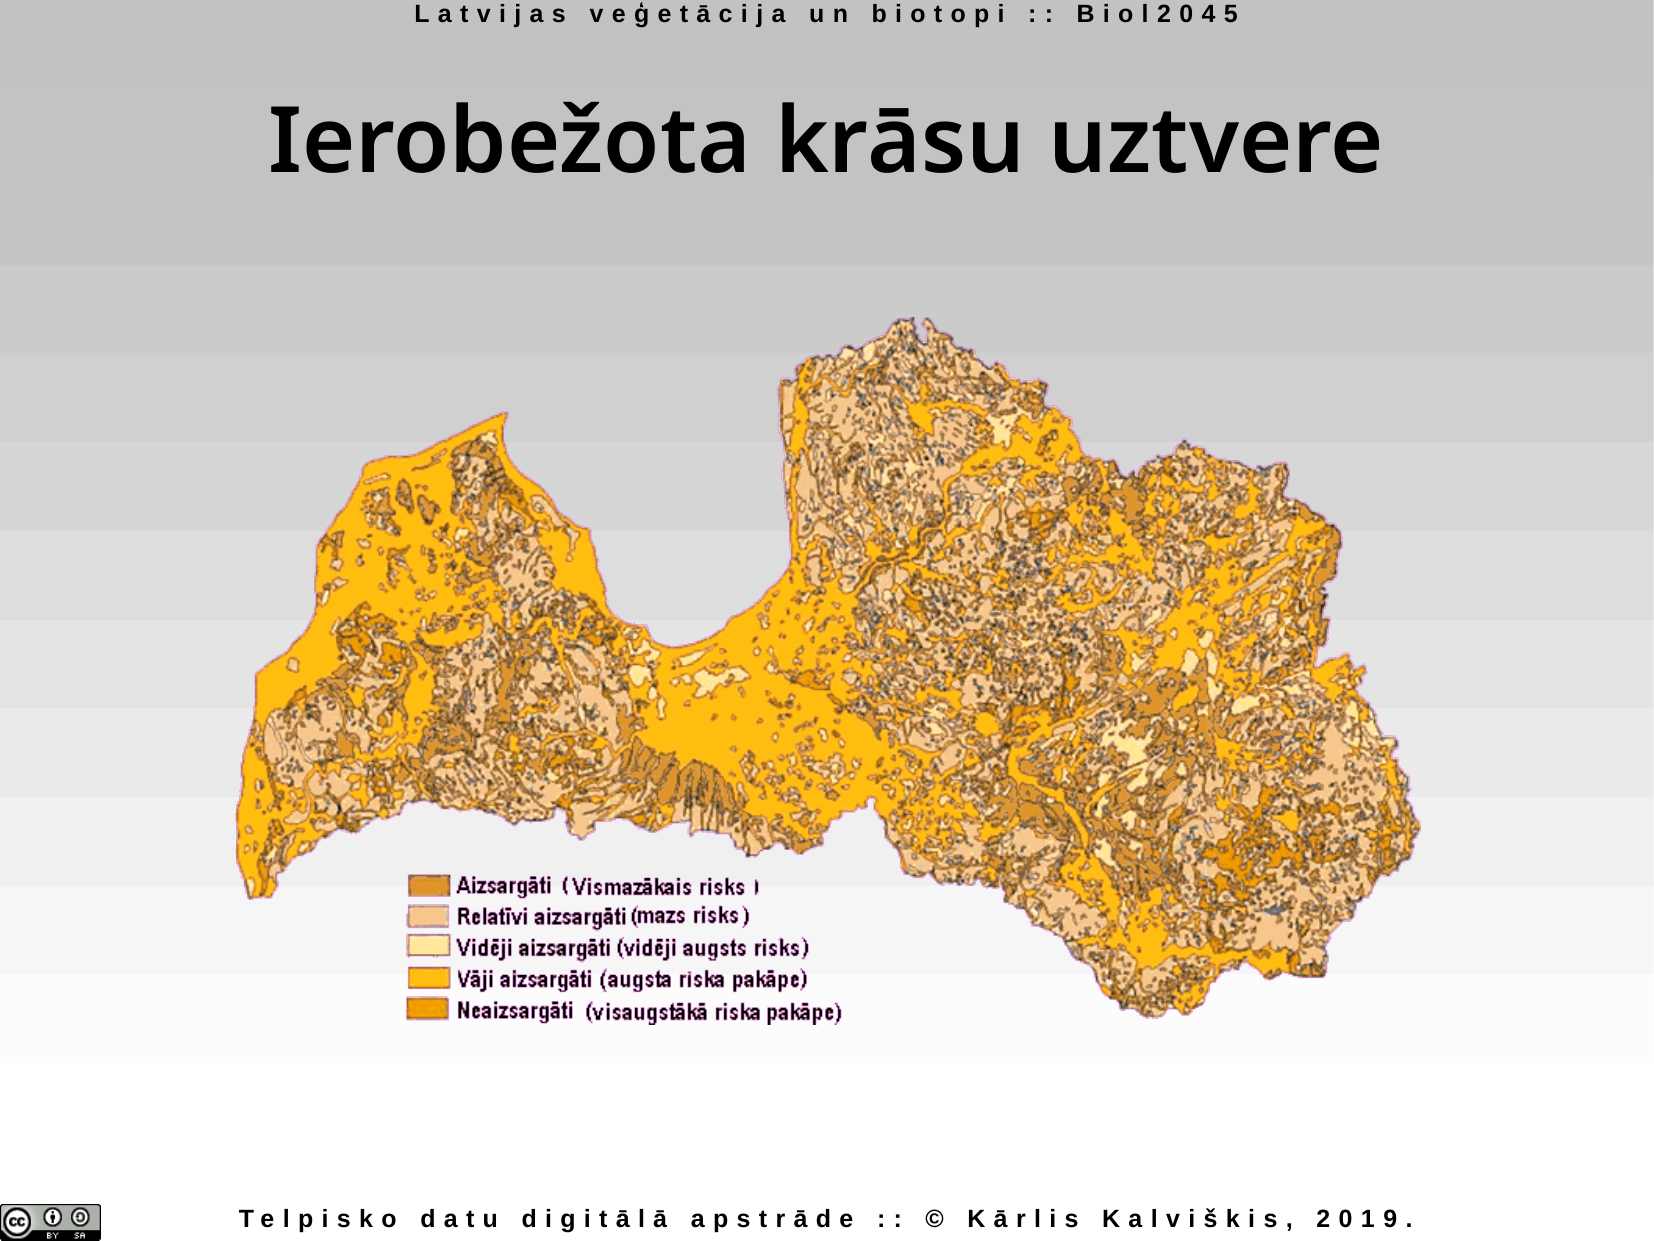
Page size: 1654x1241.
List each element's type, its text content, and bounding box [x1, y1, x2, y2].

picture [0, 0, 1654, 1241]
title Ierobežota krāsu uztvere [29, 49, 1625, 296]
